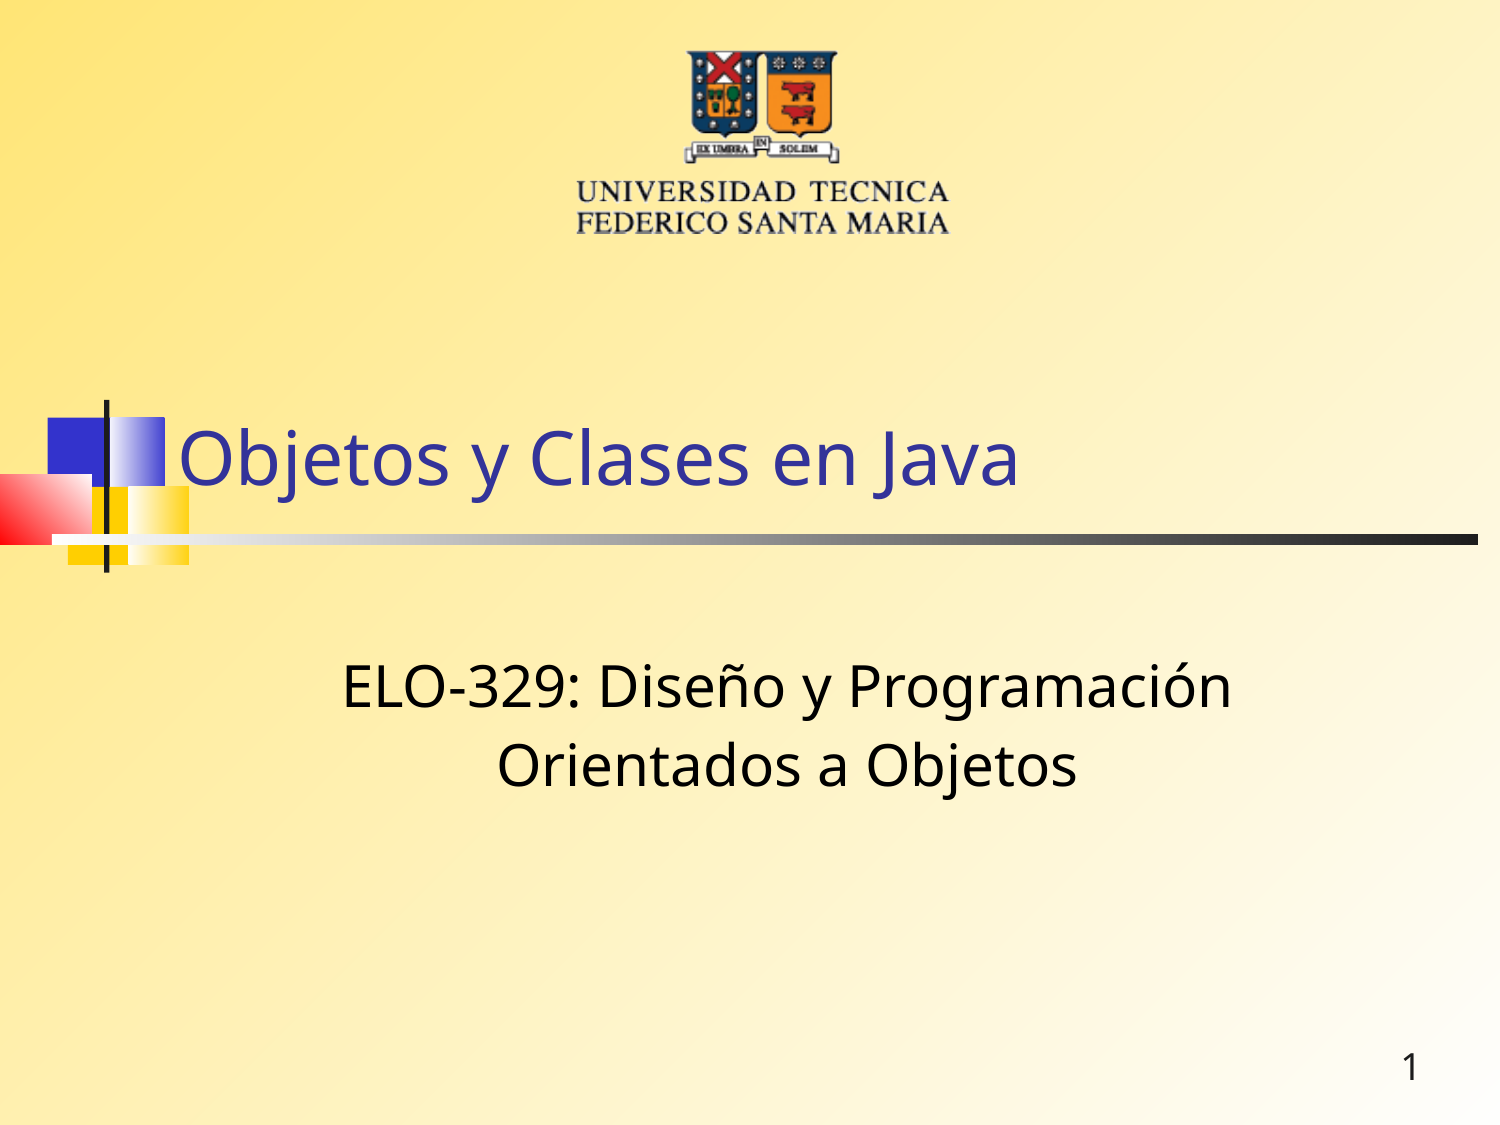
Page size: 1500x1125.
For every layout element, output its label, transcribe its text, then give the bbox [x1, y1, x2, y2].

subtitle ELO-329: Diseño y Programación Orientados a Objetos [225, 637, 1276, 926]
title Objetos y Clases en Java [162, 274, 1438, 515]
picture [575, 50, 951, 234]
